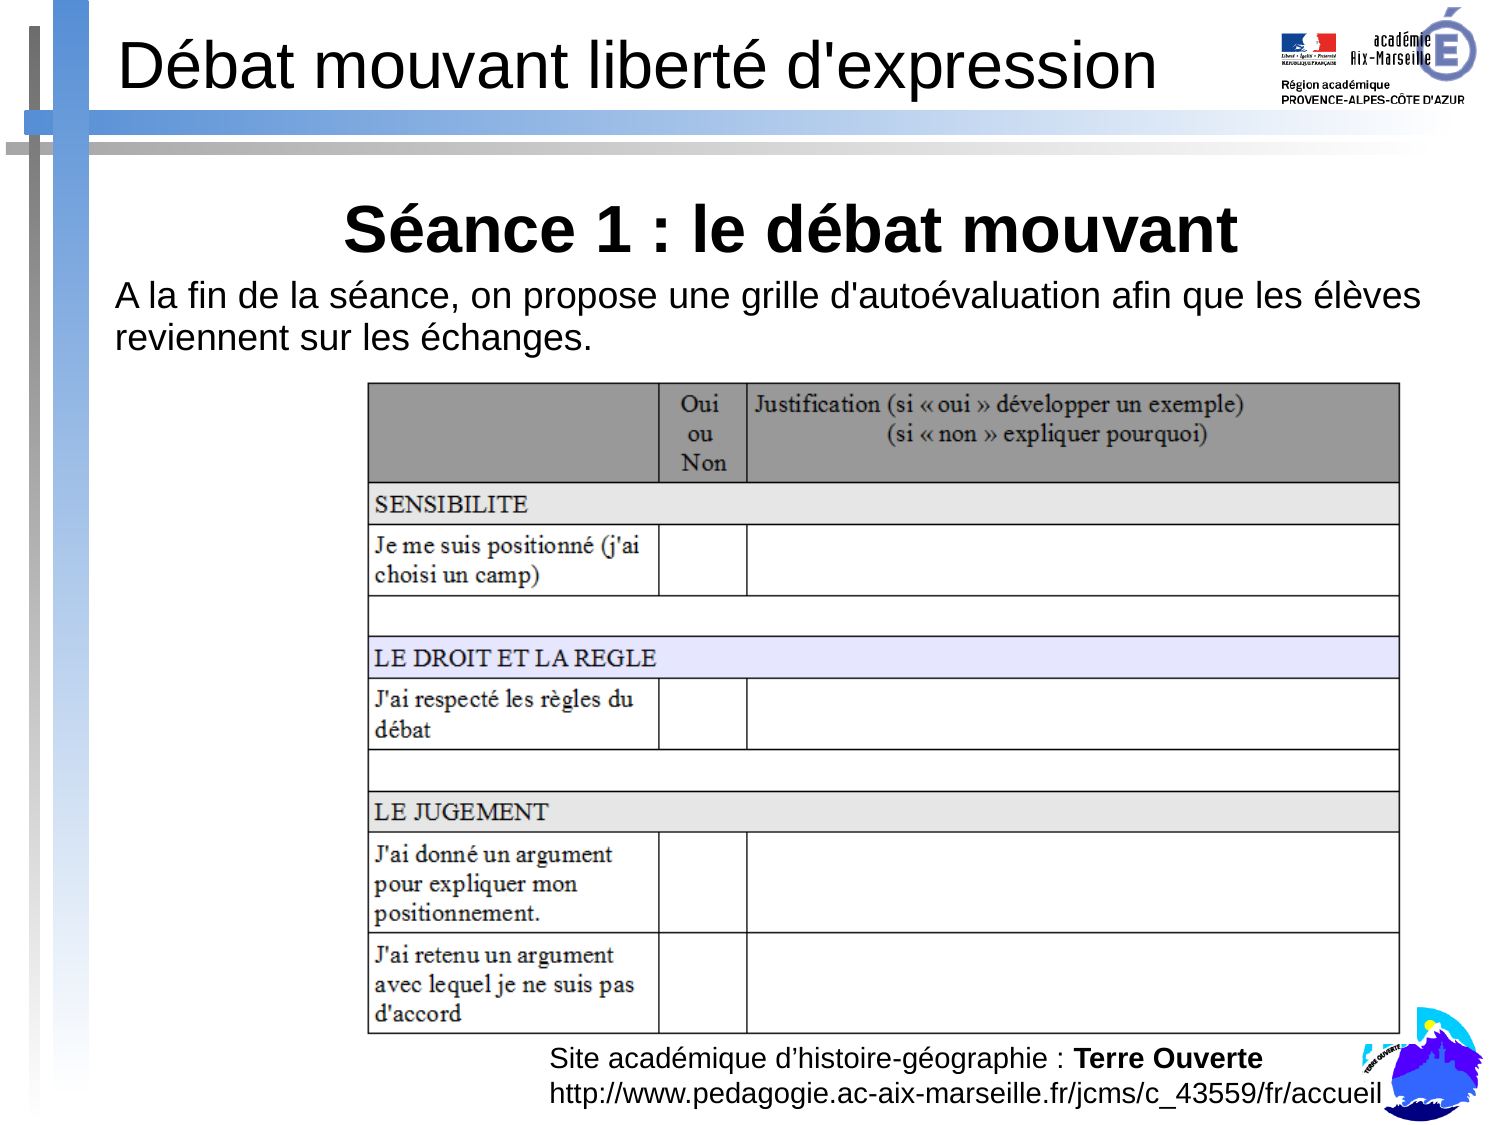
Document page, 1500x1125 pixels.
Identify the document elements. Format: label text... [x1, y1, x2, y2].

text_box Débat mouvant liberté d'expression [102, 14, 1175, 110]
text_box [5, 0, 1454, 1121]
text_box Séance 1 : le débat mouvant [100, 178, 1484, 274]
picture [1269, 0, 1484, 114]
text_box Site académique d’histoire-géographie : Terre Ouverte http://www.pedagogie.ac-aix-marseille.fr/jcms/c_43559/fr/accueil [534, 1044, 1399, 1117]
picture [358, 366, 1484, 1122]
text_box A la fin de la séance, on propose une grille d'autoévaluation afin que les élèves reviennent sur les échanges. [100, 267, 1465, 847]
